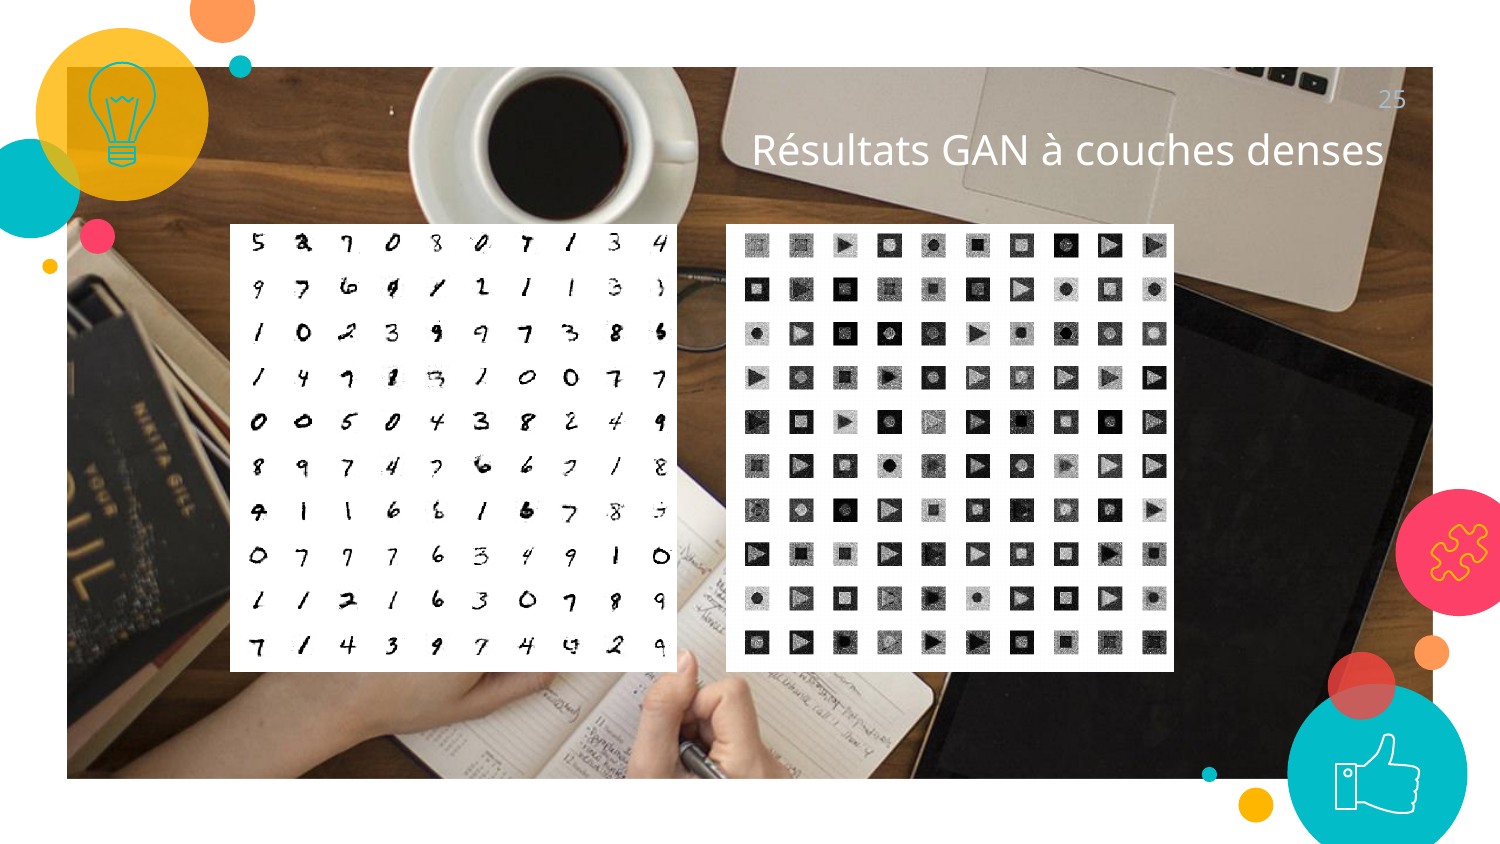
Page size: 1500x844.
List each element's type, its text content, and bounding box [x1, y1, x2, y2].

slide_number <number> [1331, 68, 1422, 134]
picture [67, 67, 1432, 778]
title Résultats GAN à couches denses [678, 86, 1458, 212]
